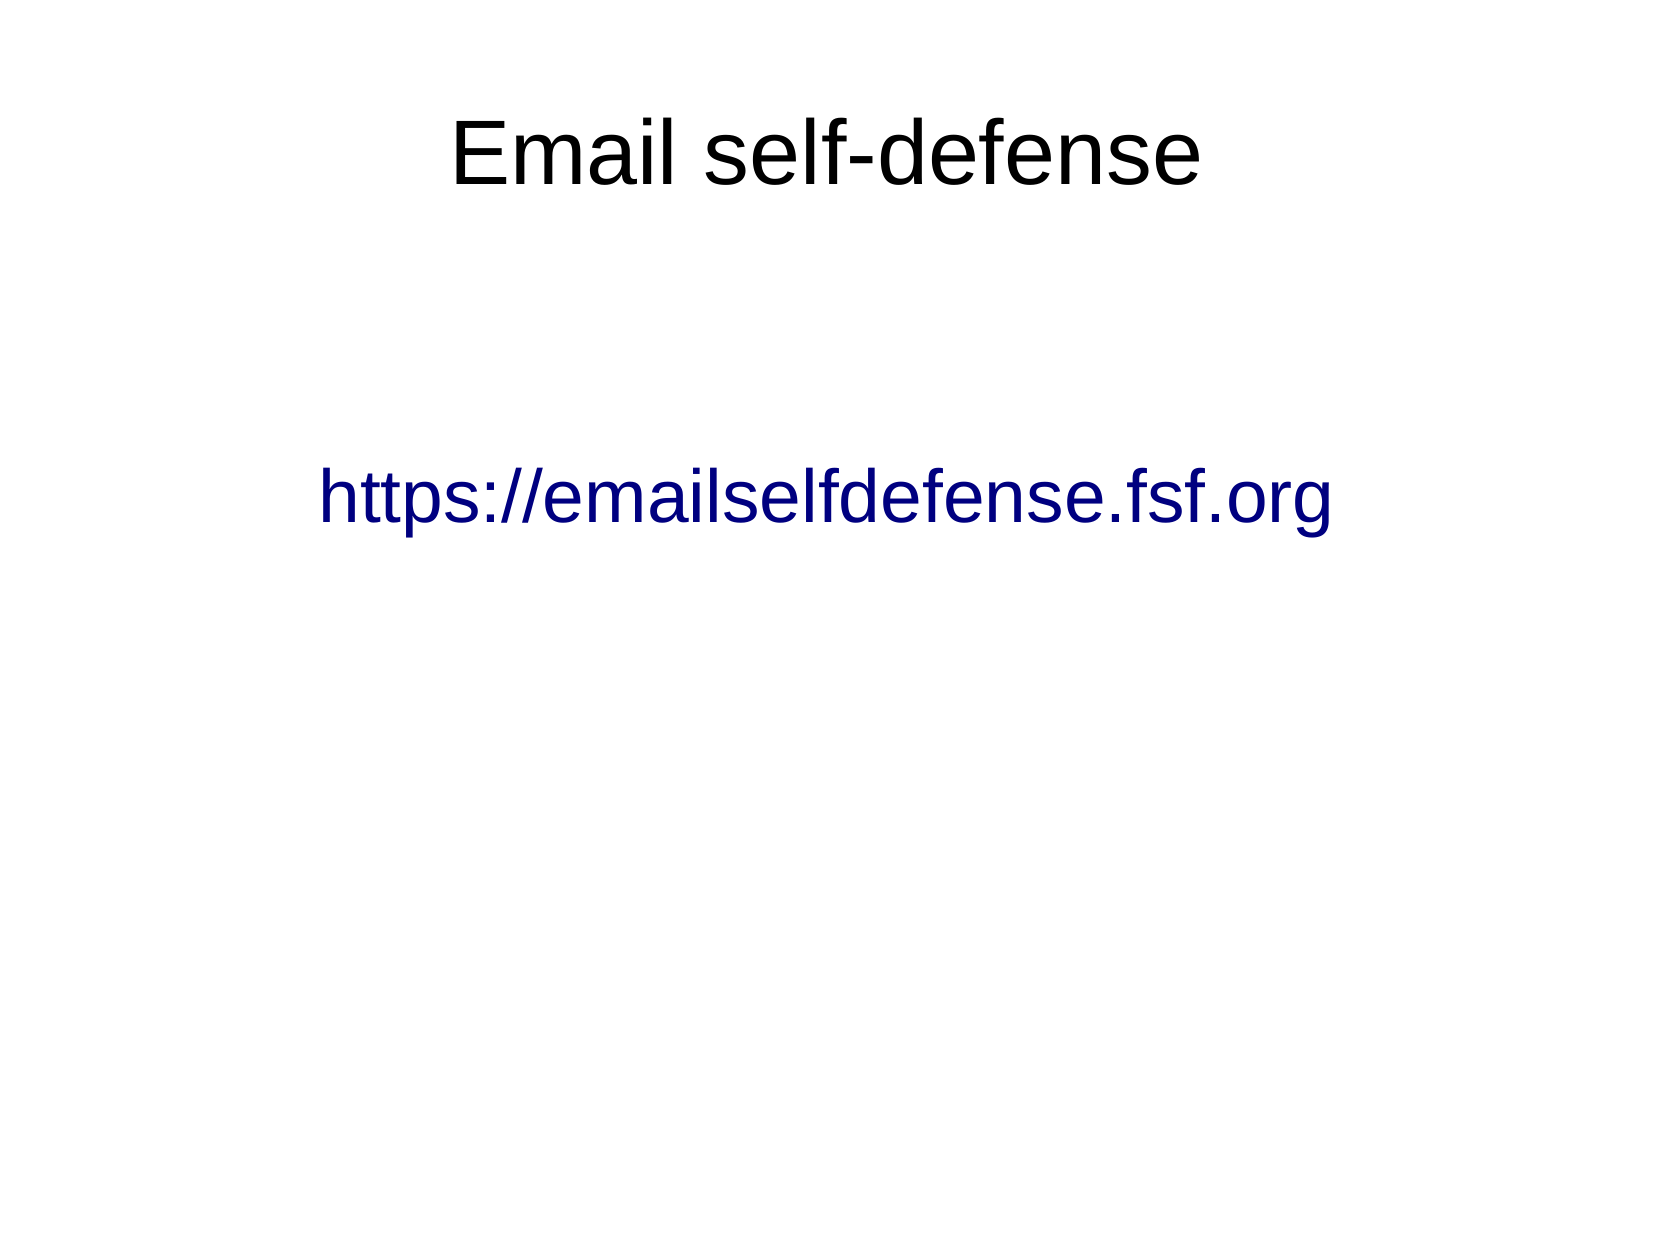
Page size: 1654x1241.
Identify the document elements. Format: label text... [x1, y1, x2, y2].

subtitle https://emailselfdefense.fsf.org [82, 49, 1571, 1010]
